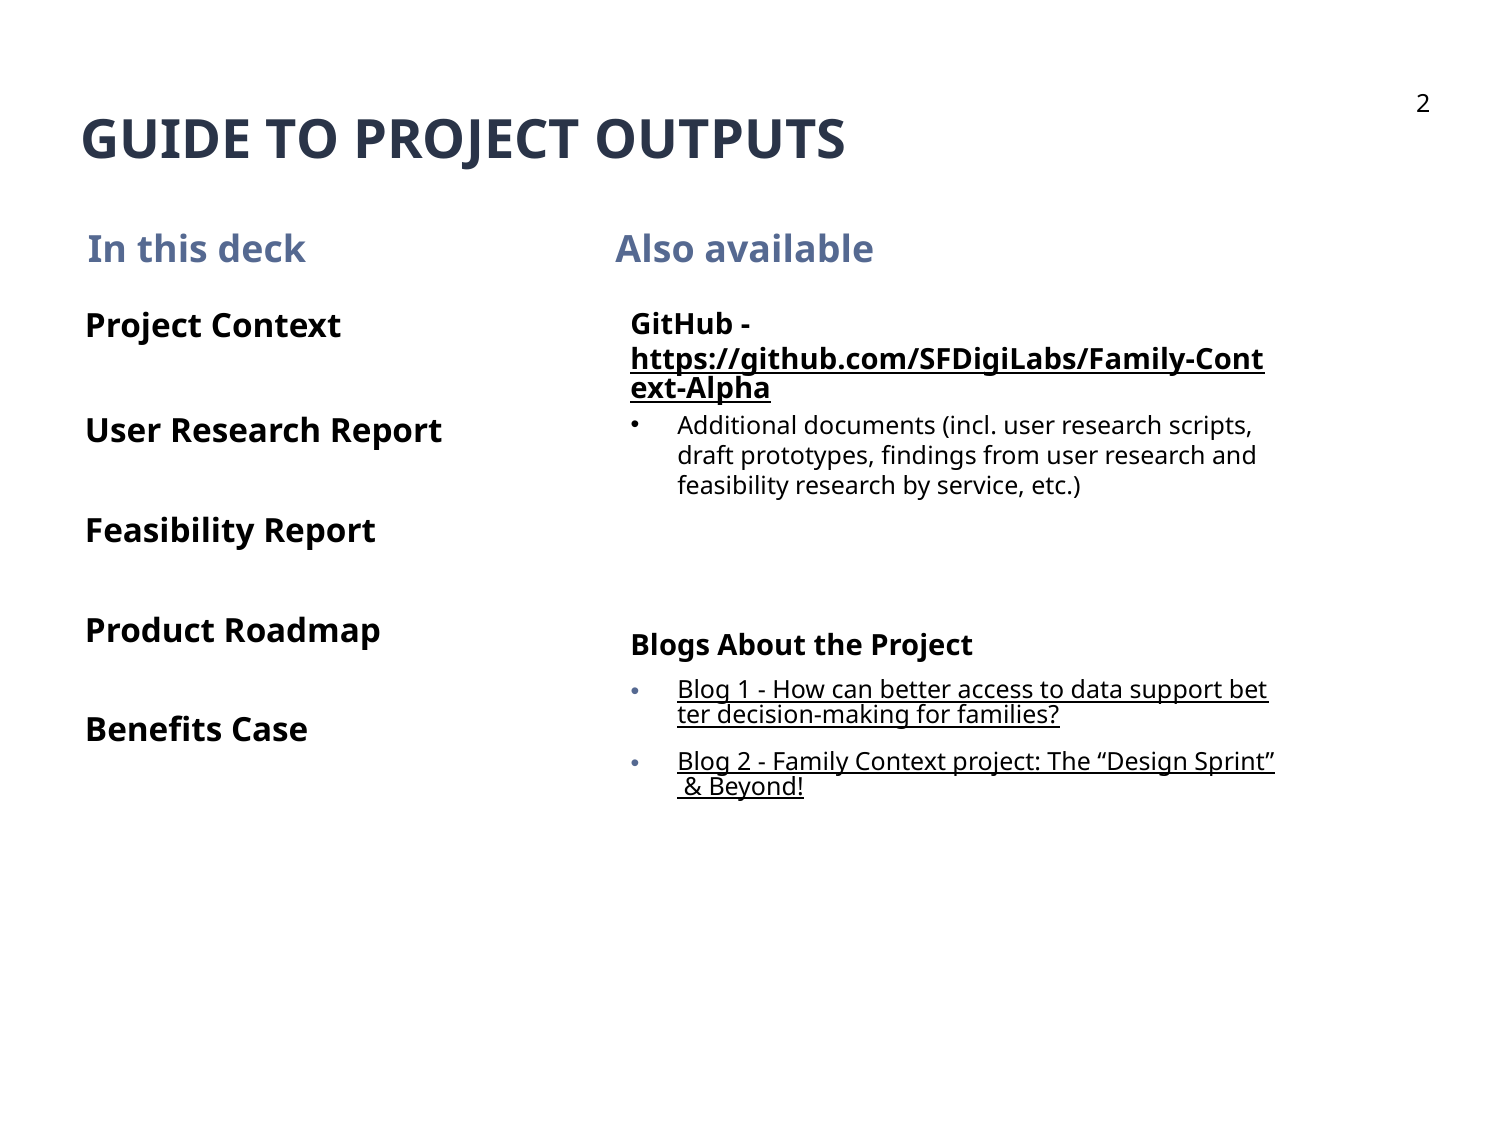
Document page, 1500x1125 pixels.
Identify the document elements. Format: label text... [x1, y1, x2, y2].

text_box In this deck [87, 224, 615, 270]
title GUIDE TO PROJECT OUTPUTS [80, 52, 1331, 223]
text_box Also available [615, 224, 1160, 270]
text_box Project Context User Research Report Feasibility Report Product Roadmap Benefits Case [70, 296, 822, 1049]
text_box GitHub - https://github.com/SFDigiLabs/Family-Context-Alpha Additional documents (incl. user research scripts, draft prototypes, findings from user research and feasibility research by service, etc.) Blogs About the Project Blog 1 - How can better access to data support better decision-making for families? Blog 2 - Family Context project: The “Design Sprint” & Beyond! [615, 297, 1292, 1012]
slide_number <number> [1388, 87, 1431, 148]
